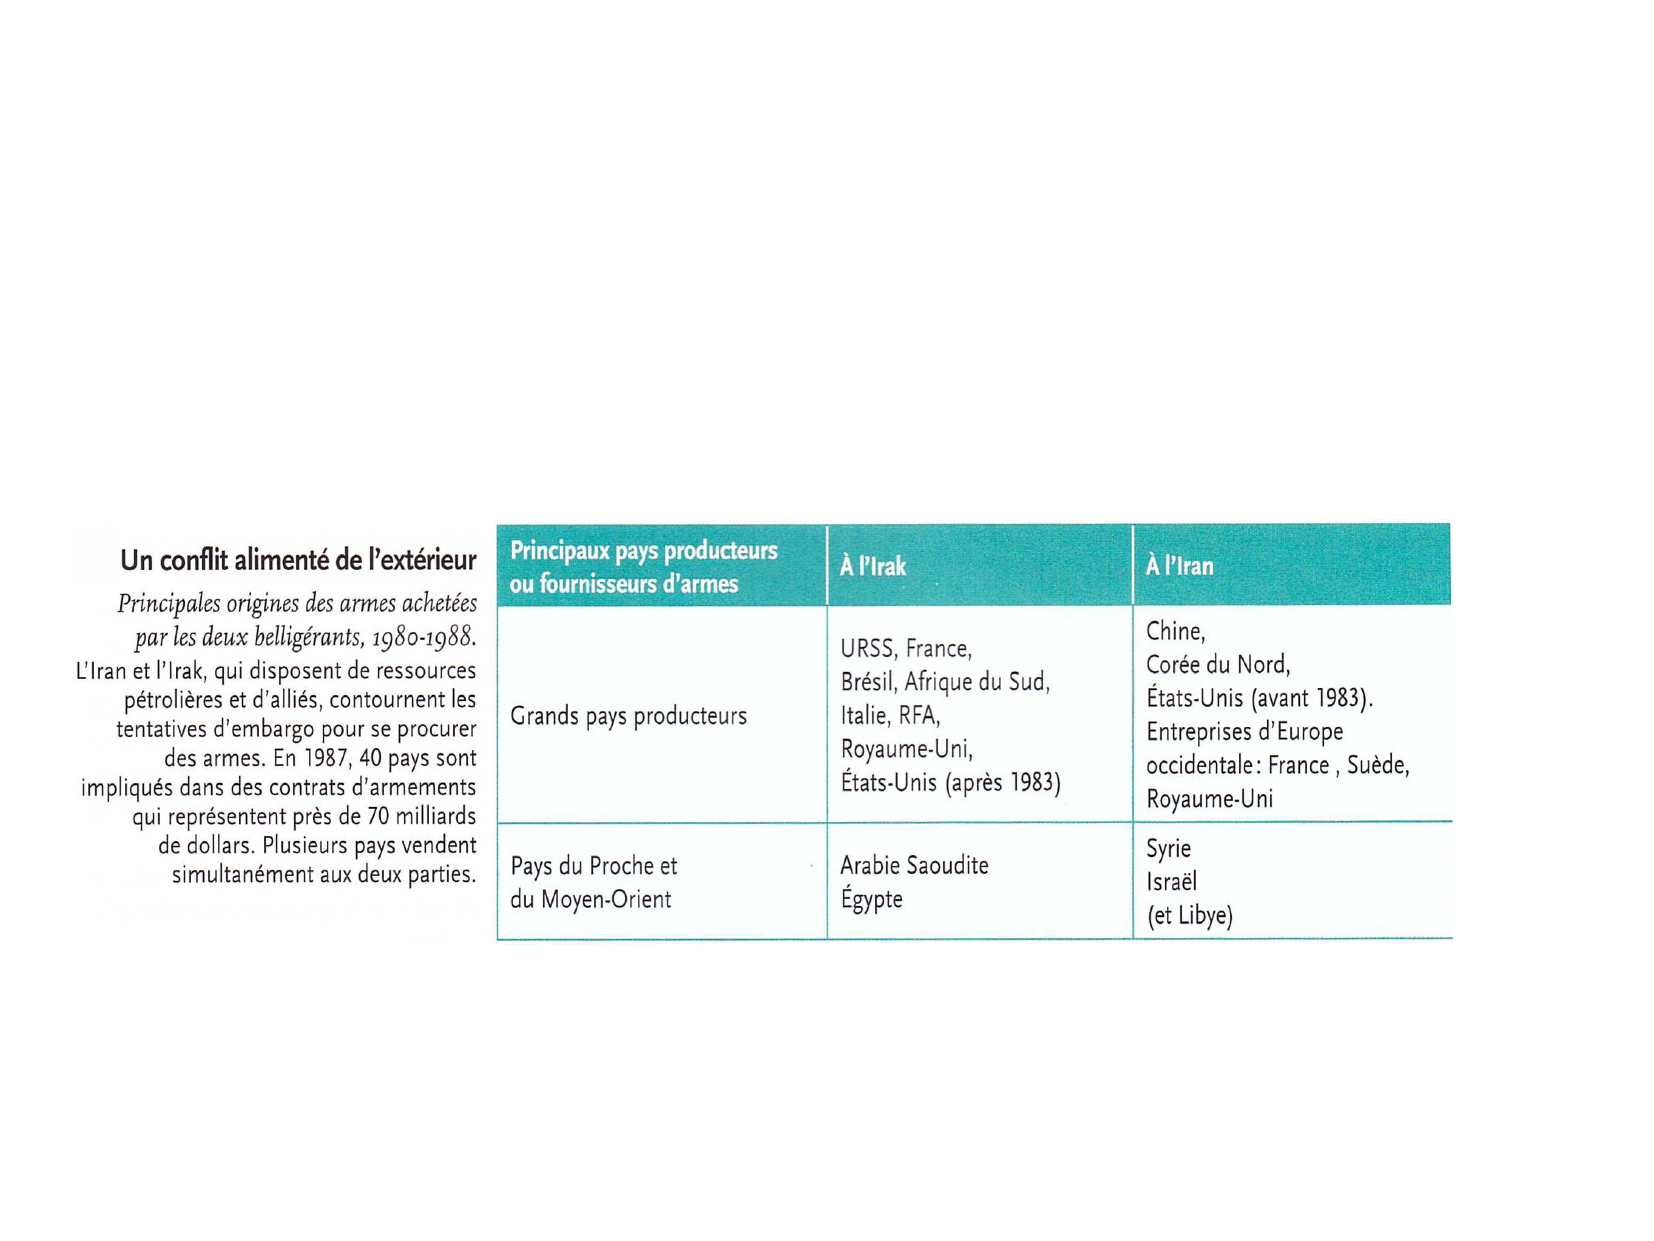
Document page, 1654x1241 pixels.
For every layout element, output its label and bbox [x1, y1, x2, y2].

picture [70, 519, 1453, 945]
